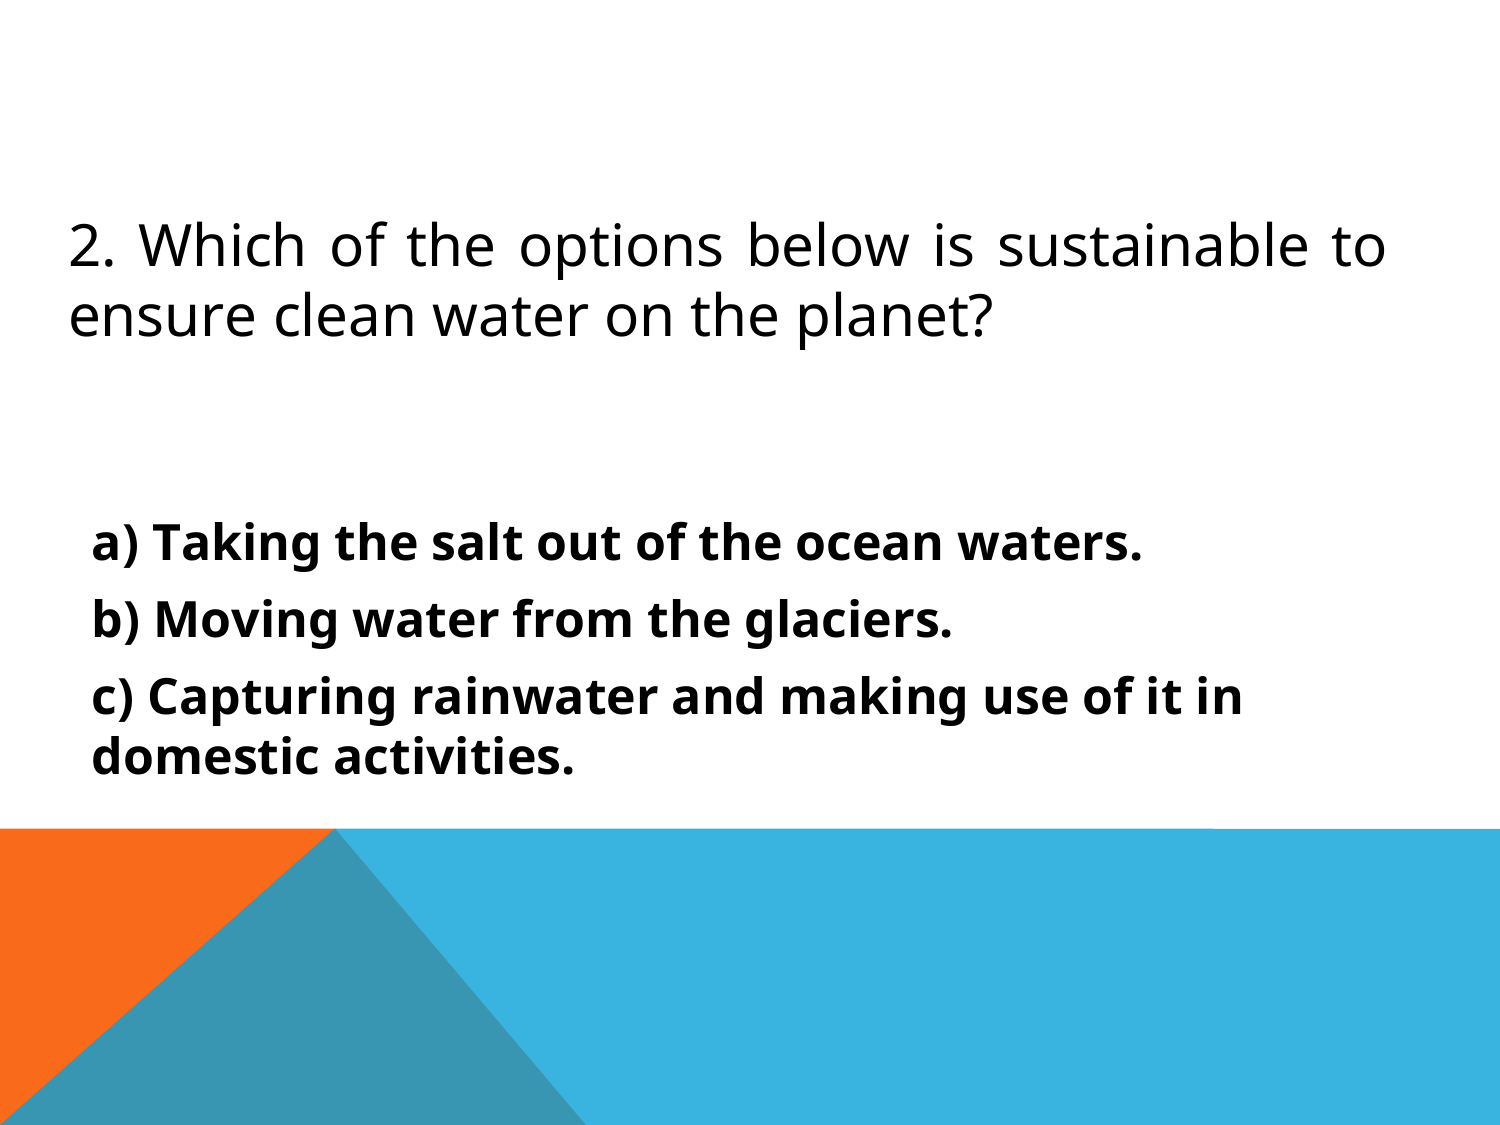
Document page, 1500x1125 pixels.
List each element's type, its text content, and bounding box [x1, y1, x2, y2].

list a) Taking the salt out of the ocean waters. b) Moving water from the glaciers. c) Capturing rainwater and making use of it in domestic activities. [76, 503, 1427, 1088]
title 2. Which of the options below is sustainable to ensure clean water on the planet? [53, 184, 1404, 373]
